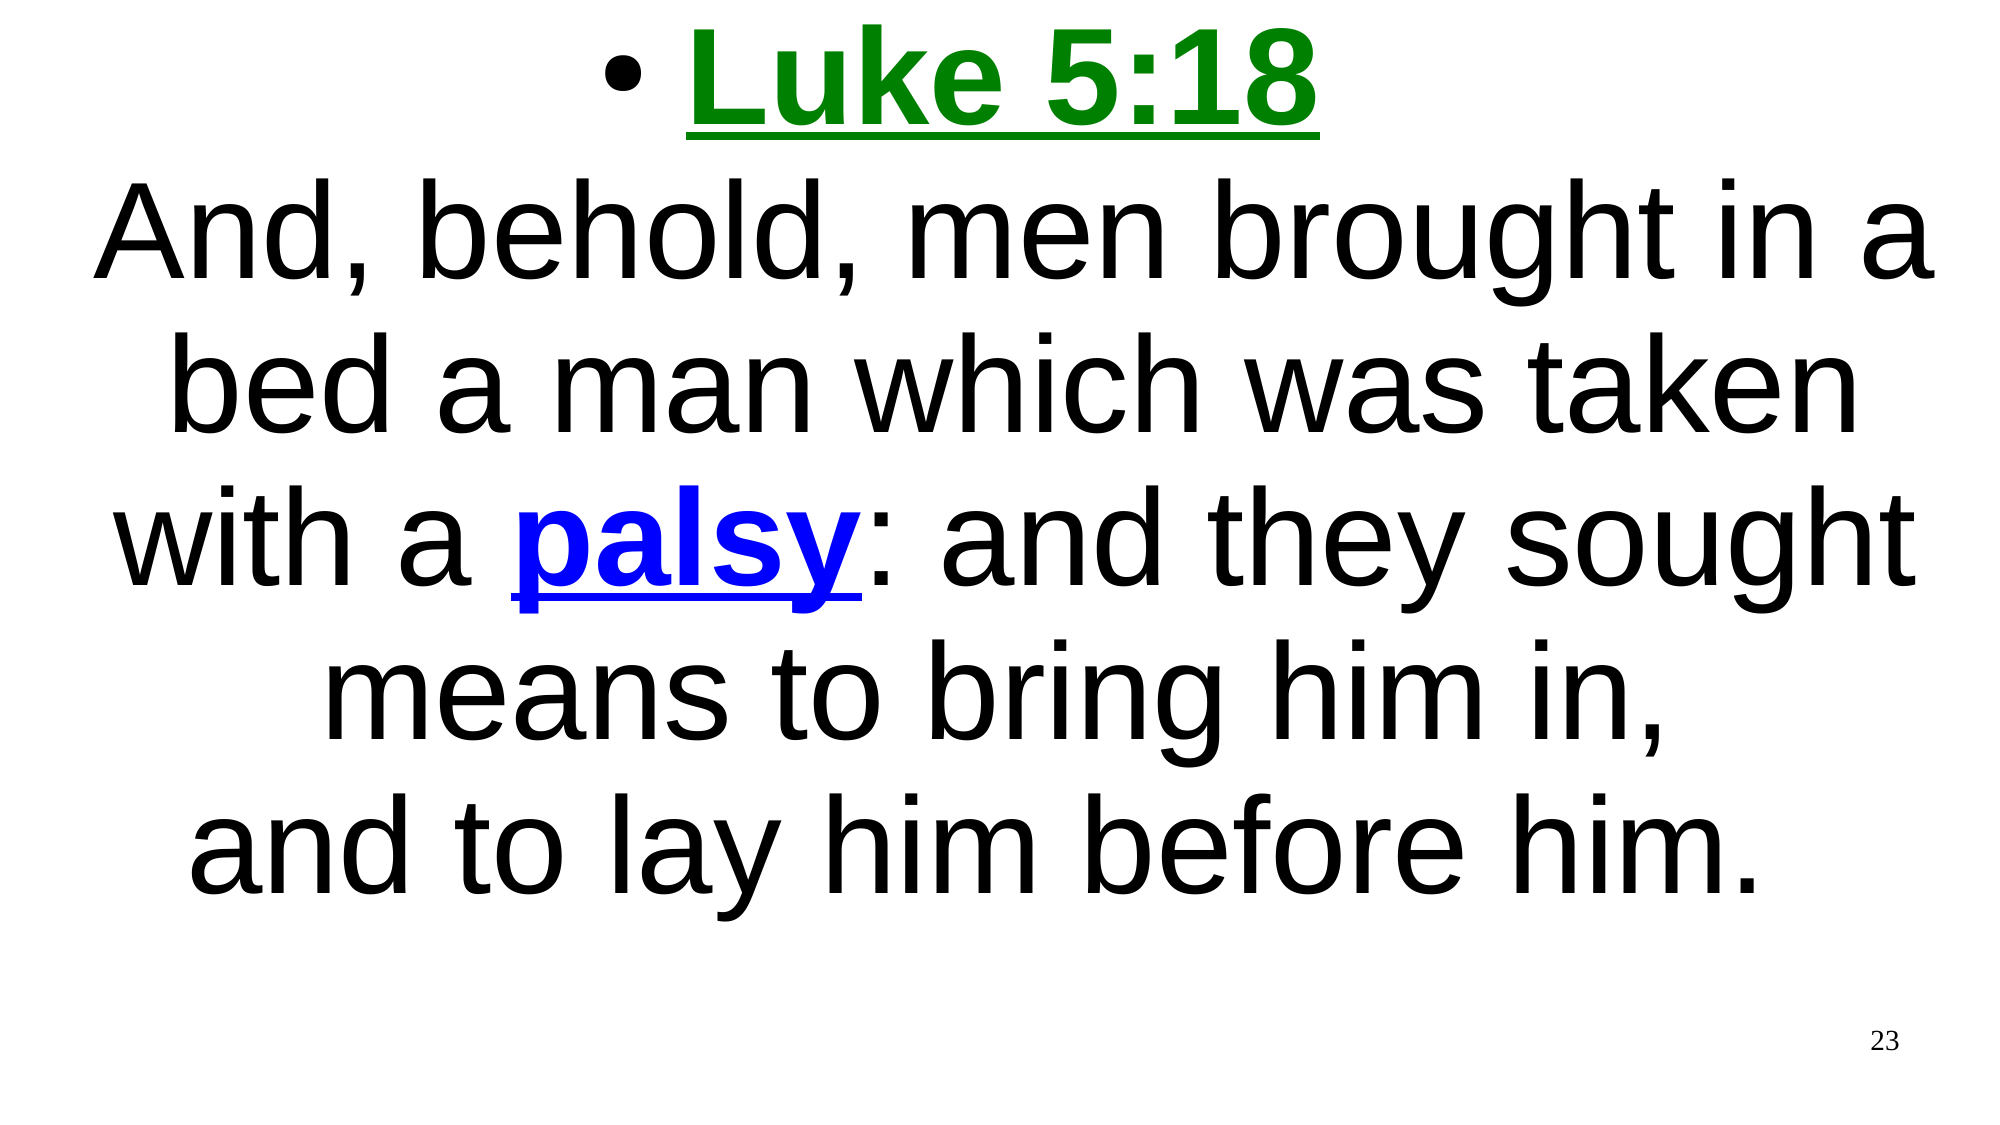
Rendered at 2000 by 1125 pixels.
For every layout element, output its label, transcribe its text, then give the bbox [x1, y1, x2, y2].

list Luke 5:18 And, behold, men brought in a bed a man which was taken with a palsy: and they sought means to bring him in, and to lay him before him. [0, 0, 1996, 1123]
